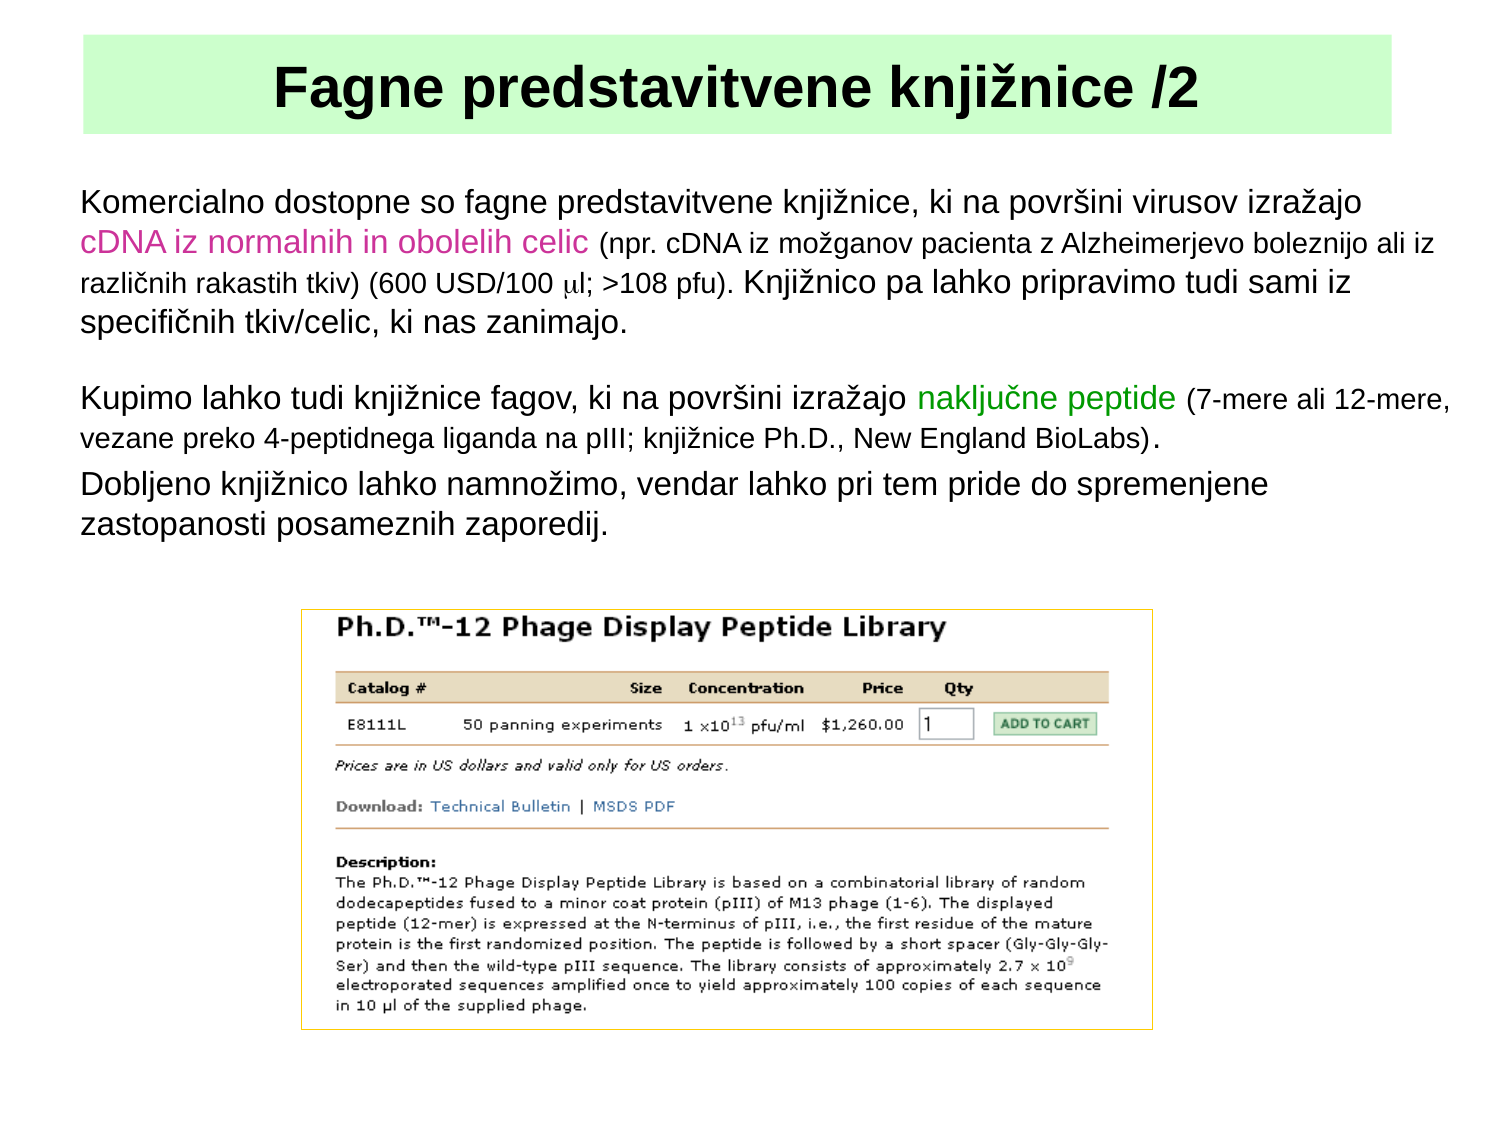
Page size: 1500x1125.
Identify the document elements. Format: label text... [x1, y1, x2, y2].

picture [301, 609, 1153, 1030]
title Fagne predstavitvene knjižnice /2 [83, 34, 1392, 134]
list Komercialno dostopne so fagne predstavitvene knjižnice, ki na površini virusov izražajo cDNA iz normalnih in obolelih celic (npr. cDNA iz možganov pacienta z Alzheimerjevo boleznijo ali iz različnih rakastih tkiv) (600 USD/100 ml; >108 pfu). Knjižnico pa lahko pripravimo tudi sami iz specifičnih tkiv/celic, ki nas zanimajo. Kupimo lahko tudi knjižnice fagov, ki na površini izražajo naključne peptide (7-mere ali 12-mere, vezane preko 4-peptidnega liganda na pIII; knjižnice Ph.D., New England BioLabs). Dobljeno knjižnico lahko namnožimo, vendar lahko pri tem pride do spremenjene zastopanosti posameznih zaporedij. [64, 173, 1471, 587]
